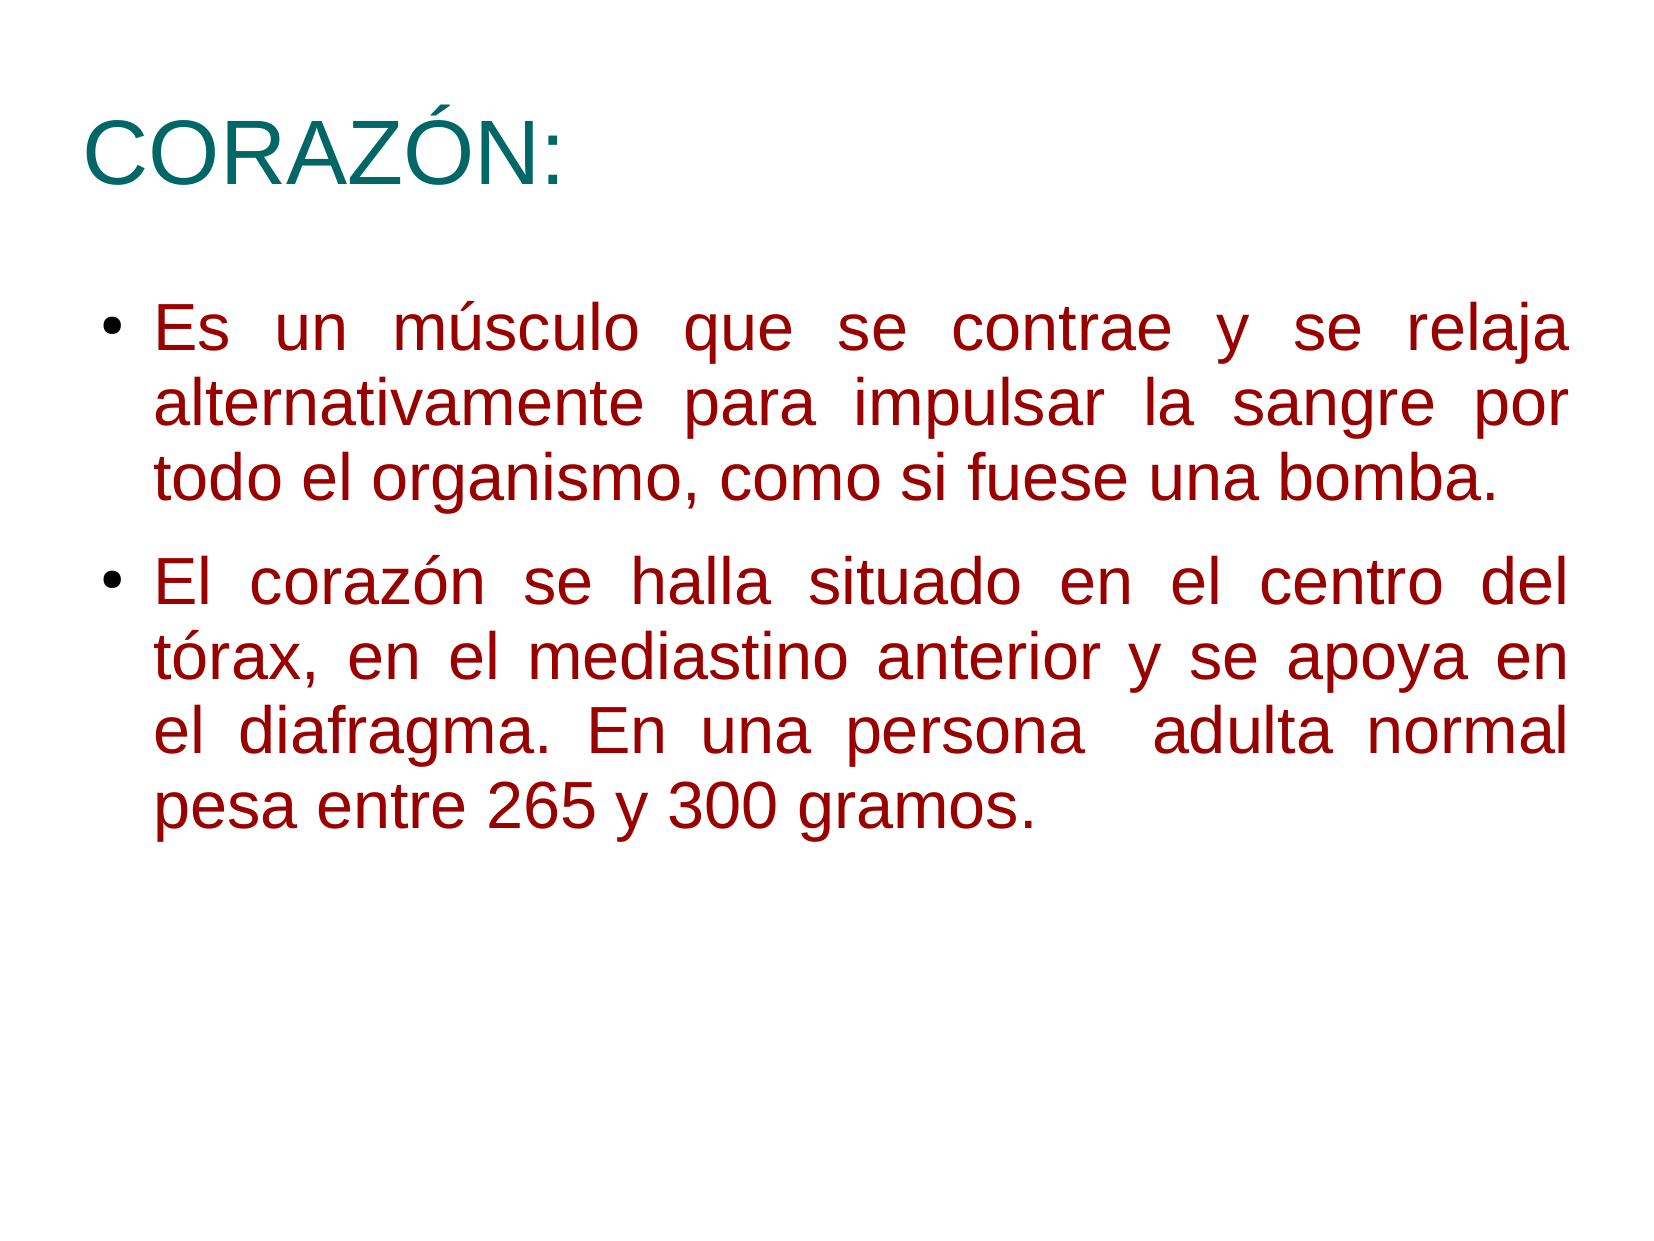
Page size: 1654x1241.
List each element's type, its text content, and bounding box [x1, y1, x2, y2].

title CORAZÓN: [82, 49, 1571, 257]
list Es un músculo que se contrae y se relaja alternativamente para impulsar la sangre por todo el organismo, como si fuese una bomba. El corazón se halla situado en el centro del tórax, en el mediastino anterior y se apoya en el diafragma. En una persona adulta normal pesa entre 265 y 300 gramos. [82, 290, 1571, 1010]
